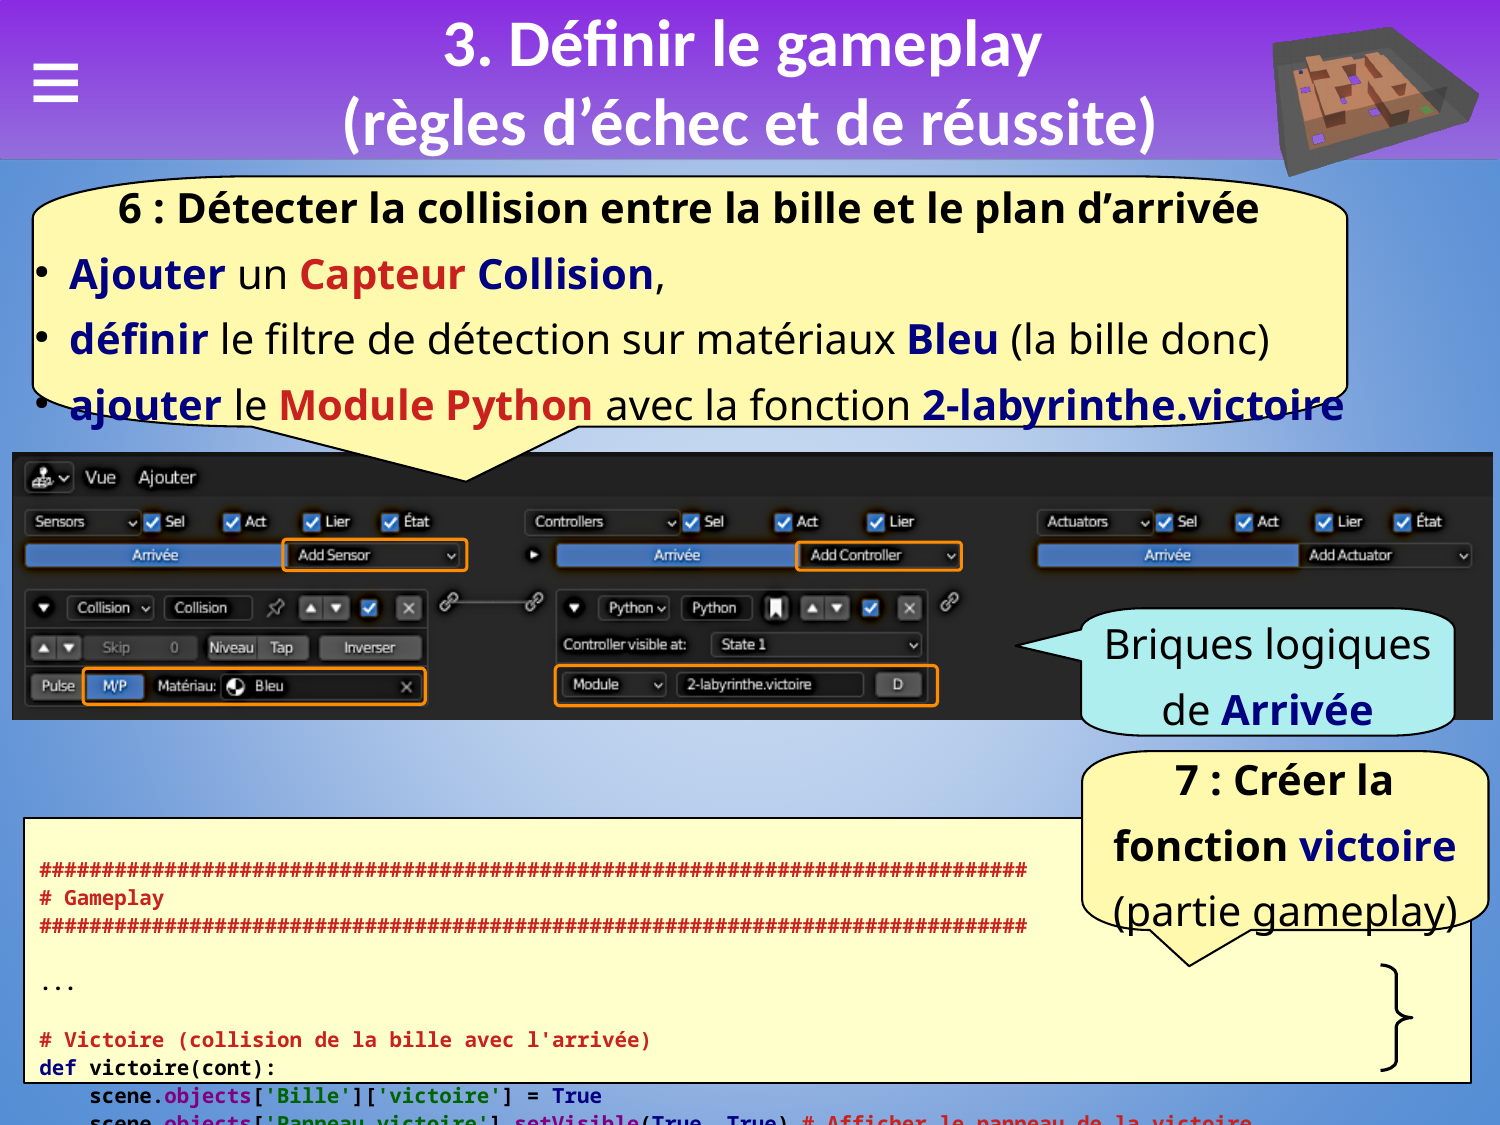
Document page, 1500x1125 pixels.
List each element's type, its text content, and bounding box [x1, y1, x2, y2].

text_box 7 : Créer la fonction victoire (partie gameplay) [1082, 751, 1489, 967]
text_box ≡ [14, 23, 101, 141]
text_box Briques logiques de Arrivée [1015, 608, 1455, 736]
picture [0, 27, 1500, 1125]
text_box 6 : Détecter la collision entre la bille et le plan d’arrivée Ajouter un Capteur Collision, définir le filtre de détection sur matériaux Bleu (la bille donc) ajouter le Module Python avec la fonction 2-labyrinthe.victoire [32, 176, 1348, 482]
text_box 3. Définir le gameplay (règles d’échec et de réussite) [0, 0, 1500, 159]
text_box ############################################################################### # Gameplay ############################################################################### ... # Victoire (collision de la bille avec l'arrivée) def victoire(cont): scene.objects['Bille']['victoire'] = True scene.objects['Panneau victoire'].setVisible(True, True) # Afficher le panneau de la victoire scene.objects['Panneau victoire - plan'].restorePhysics() # Restaurer la physique du panneau cliquable [23, 818, 1471, 1084]
